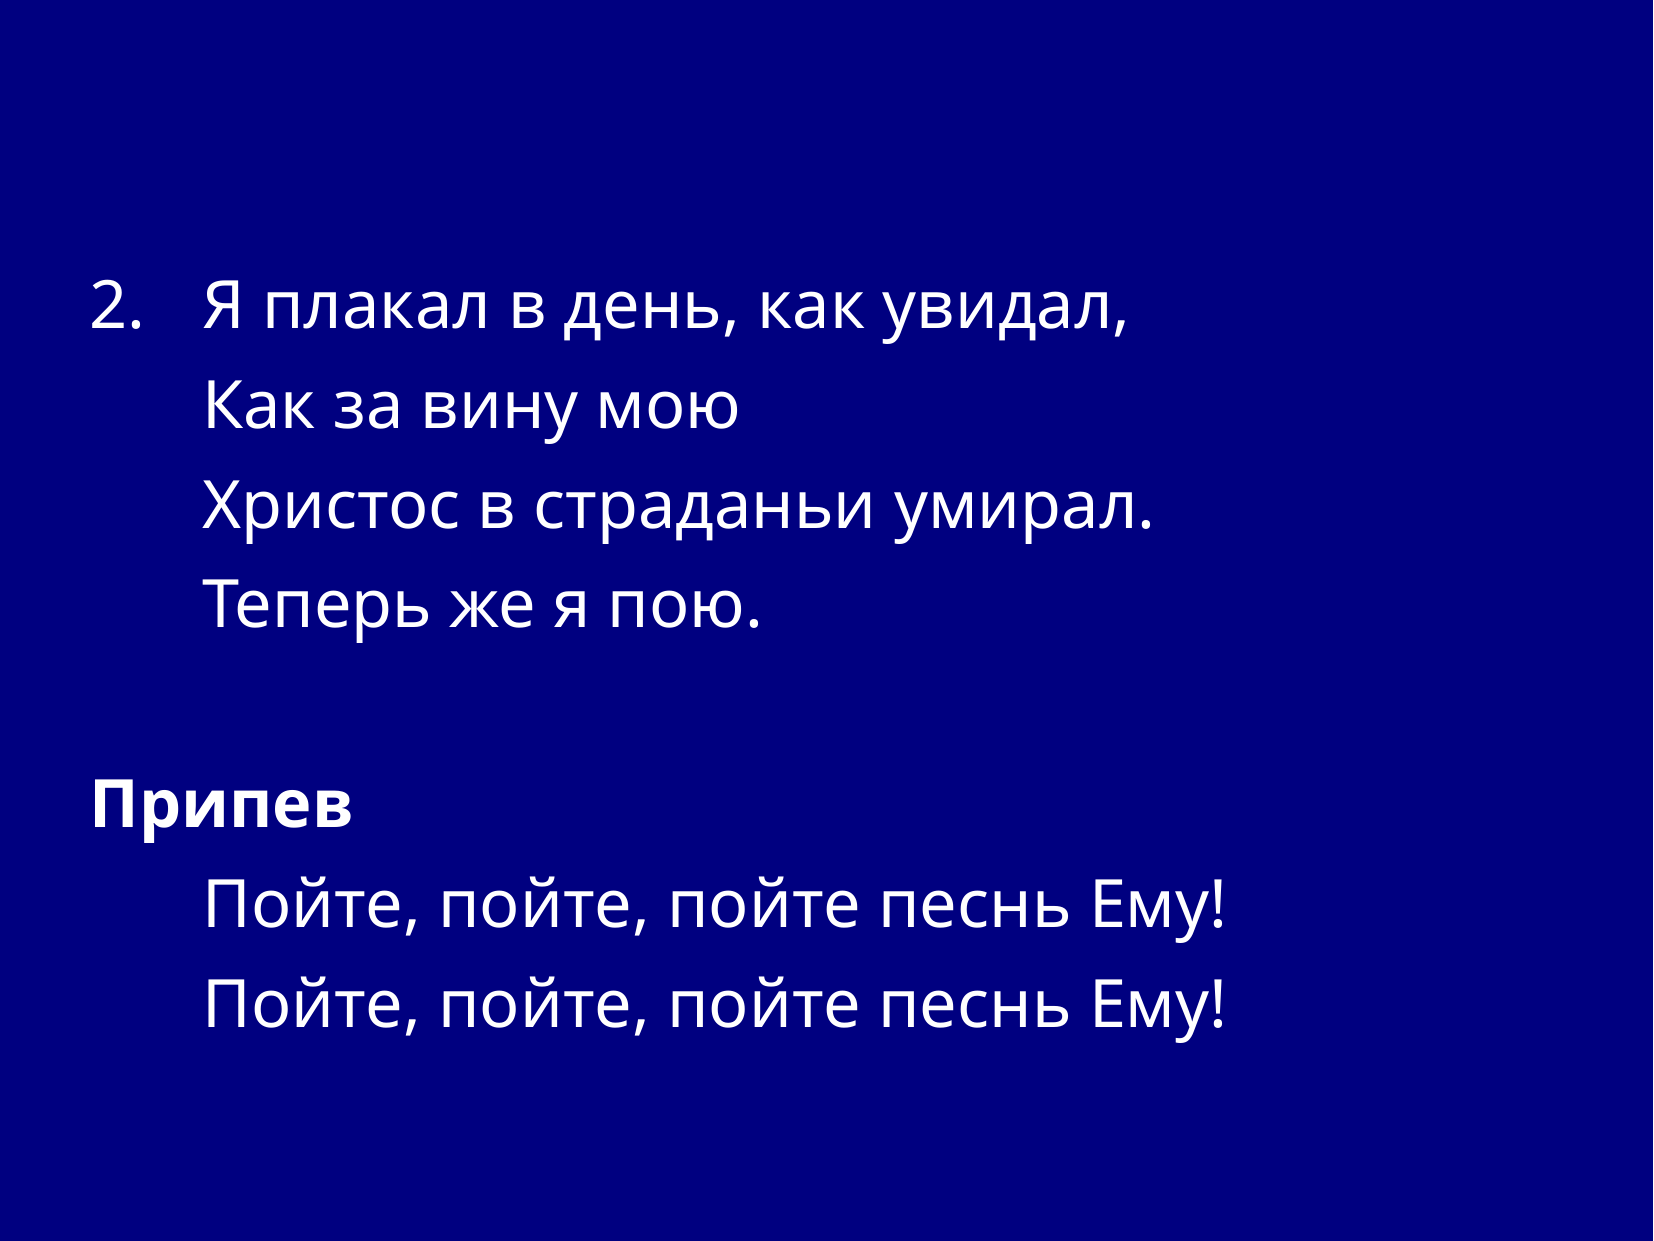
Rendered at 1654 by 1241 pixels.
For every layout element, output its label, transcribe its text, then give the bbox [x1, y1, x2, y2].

text_box 2. Я плакал в день, как увидал, Как за вину мою Христос в страданьи умирал. Теперь же я пою. Припев Пойте, пойте, пойте песнь Ему! Пойте, пойте, пойте песнь Ему! [75, 150, 1576, 1163]
